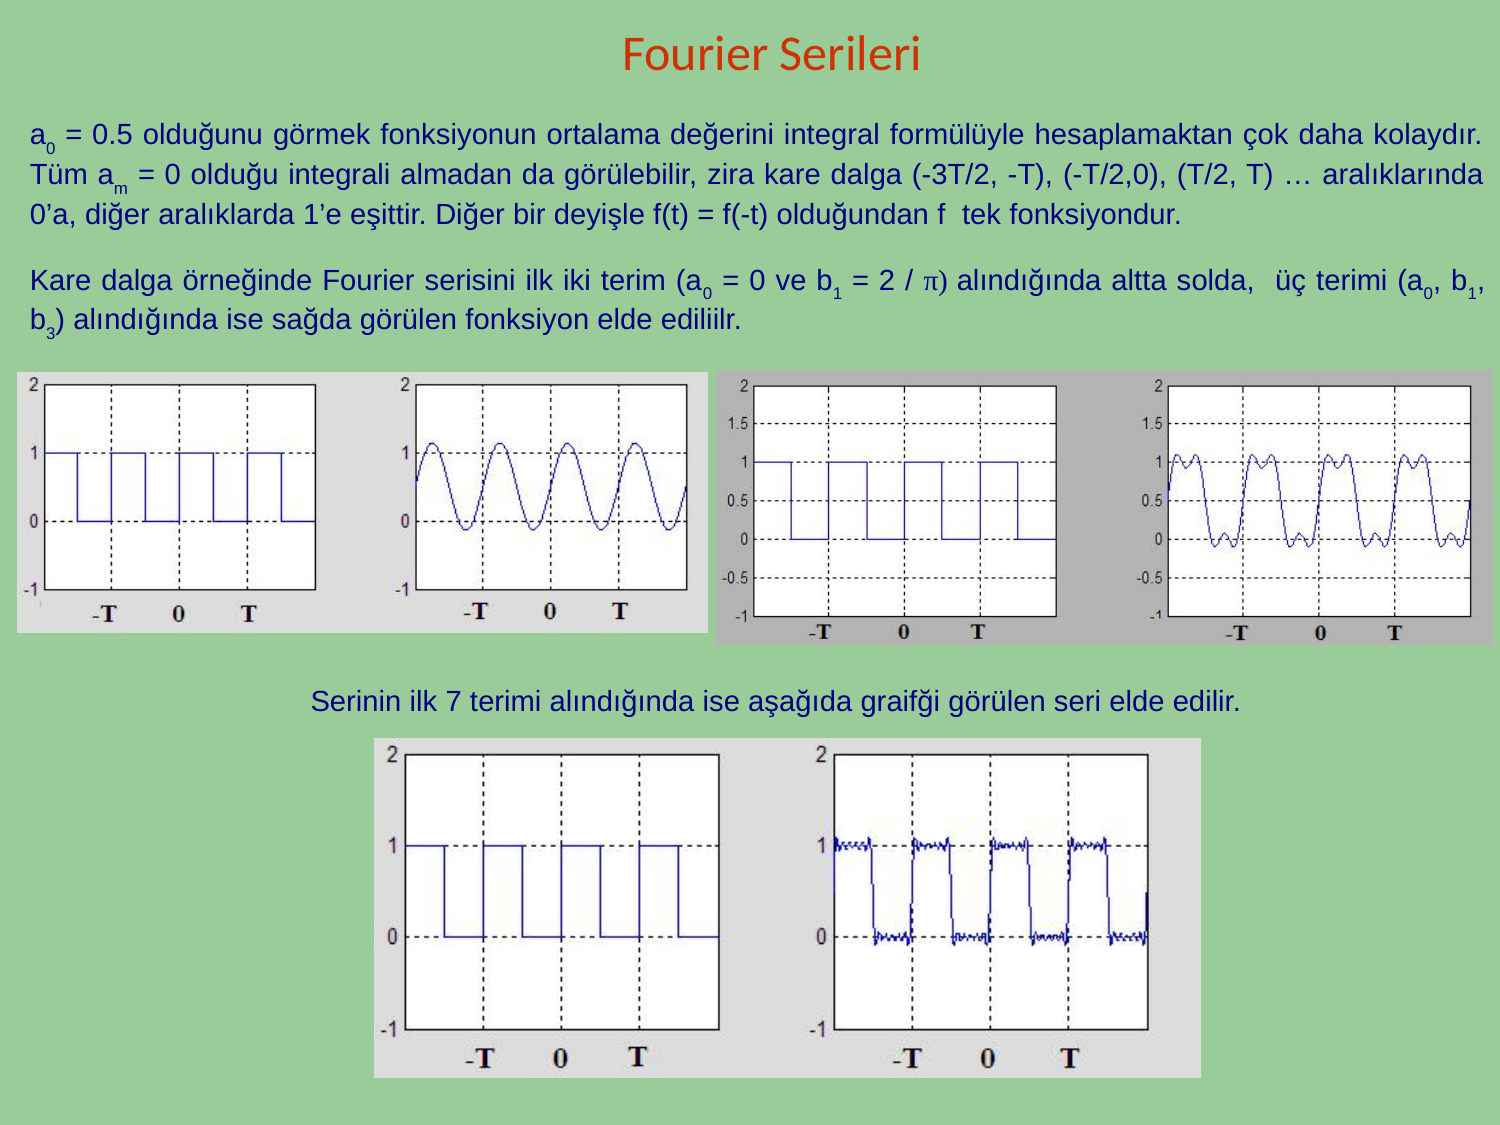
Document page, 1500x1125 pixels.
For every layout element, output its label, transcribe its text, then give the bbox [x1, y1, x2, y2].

picture [17, 372, 708, 633]
picture [716, 370, 1493, 646]
title Fourier Serileri [135, 10, 1410, 106]
text_box Serinin ilk 7 terimi alındığında ise aşağıda graifği görülen seri elde edilir. [86, 677, 1467, 742]
text_box a0 = 0.5 olduğunu görmek fonksiyonun ortalama değerini integral formülüyle hesaplamaktan çok daha kolaydır. Tüm am = 0 olduğu integrali almadan da görülebilir, zira kare dalga (-3T/2, -T), (-T/2,0), (T/2, T) … aralıklarında 0’a, diğer aralıklarda 1’e eşittir. Diğer bir deyişle f(t) = f(-t) olduğundan f tek fonksiyondur. Kare dalga örneğinde Fourier serisini ilk iki terim (a0 = 0 ve b1 = 2 / π) alındığında altta solda, üç terimi (a0, b1, b3) alındığında ise sağda görülen fonksiyon elde ediliilr. [15, 111, 1500, 351]
picture [374, 738, 1201, 1078]
